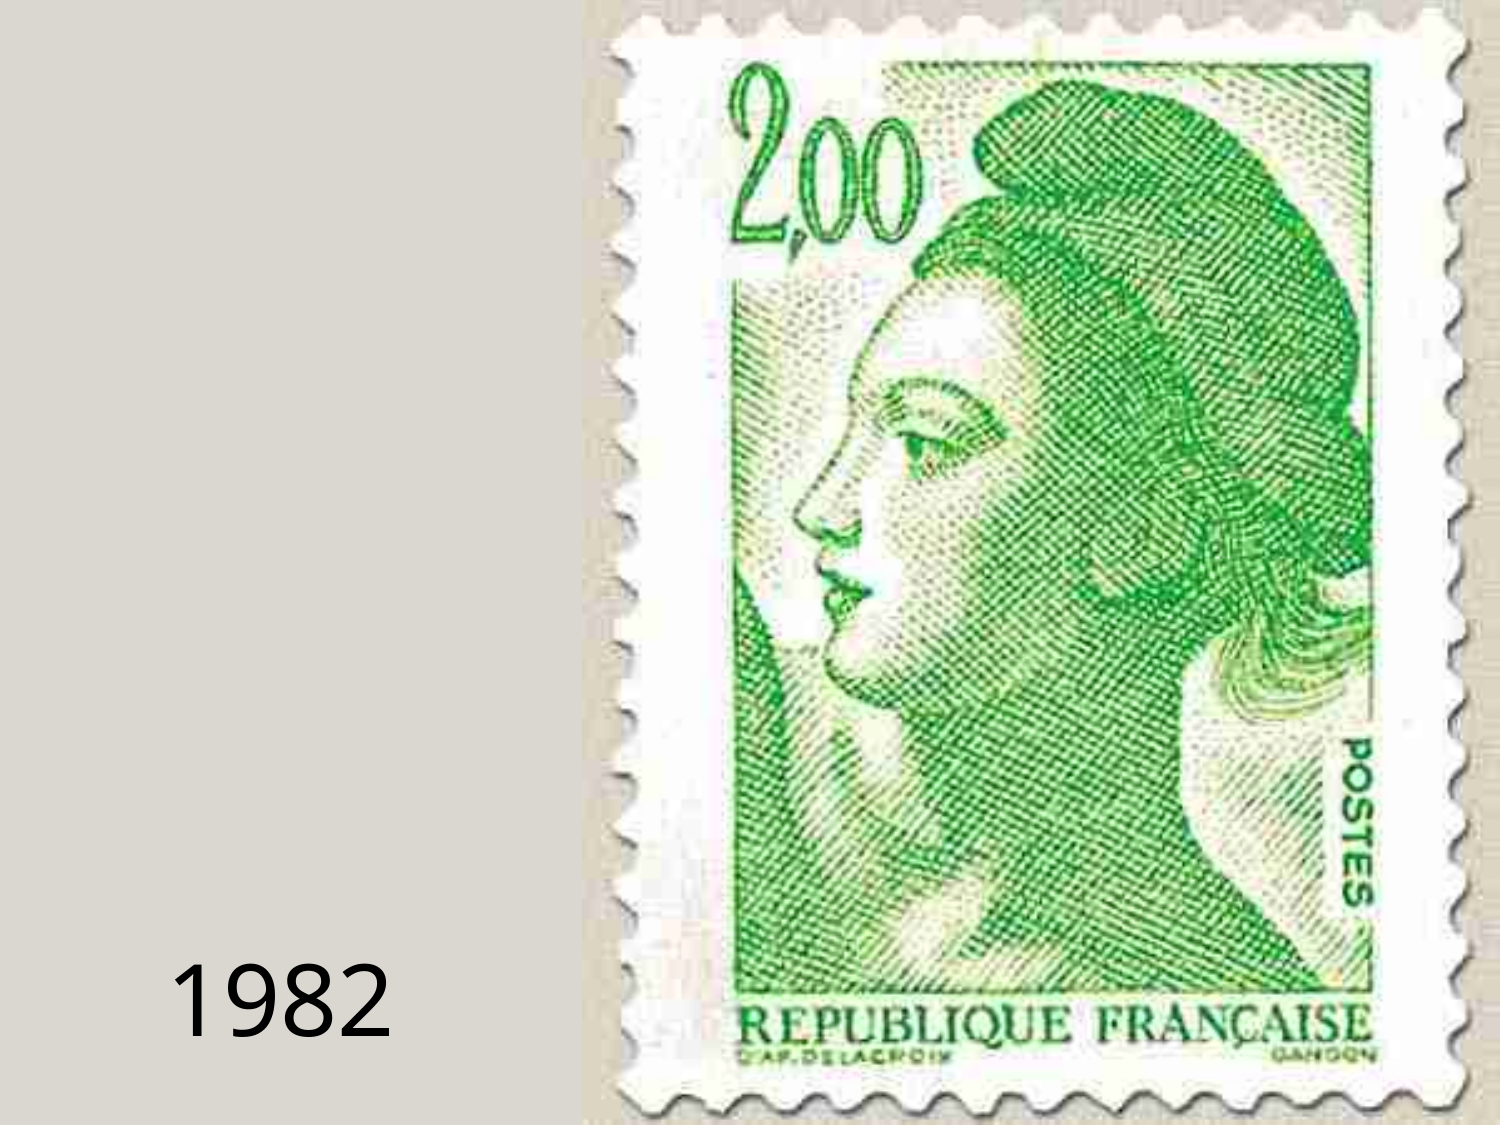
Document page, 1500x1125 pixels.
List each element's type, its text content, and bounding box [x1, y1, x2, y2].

text_box 1982 [151, 928, 410, 1065]
picture [582, 0, 1500, 1125]
